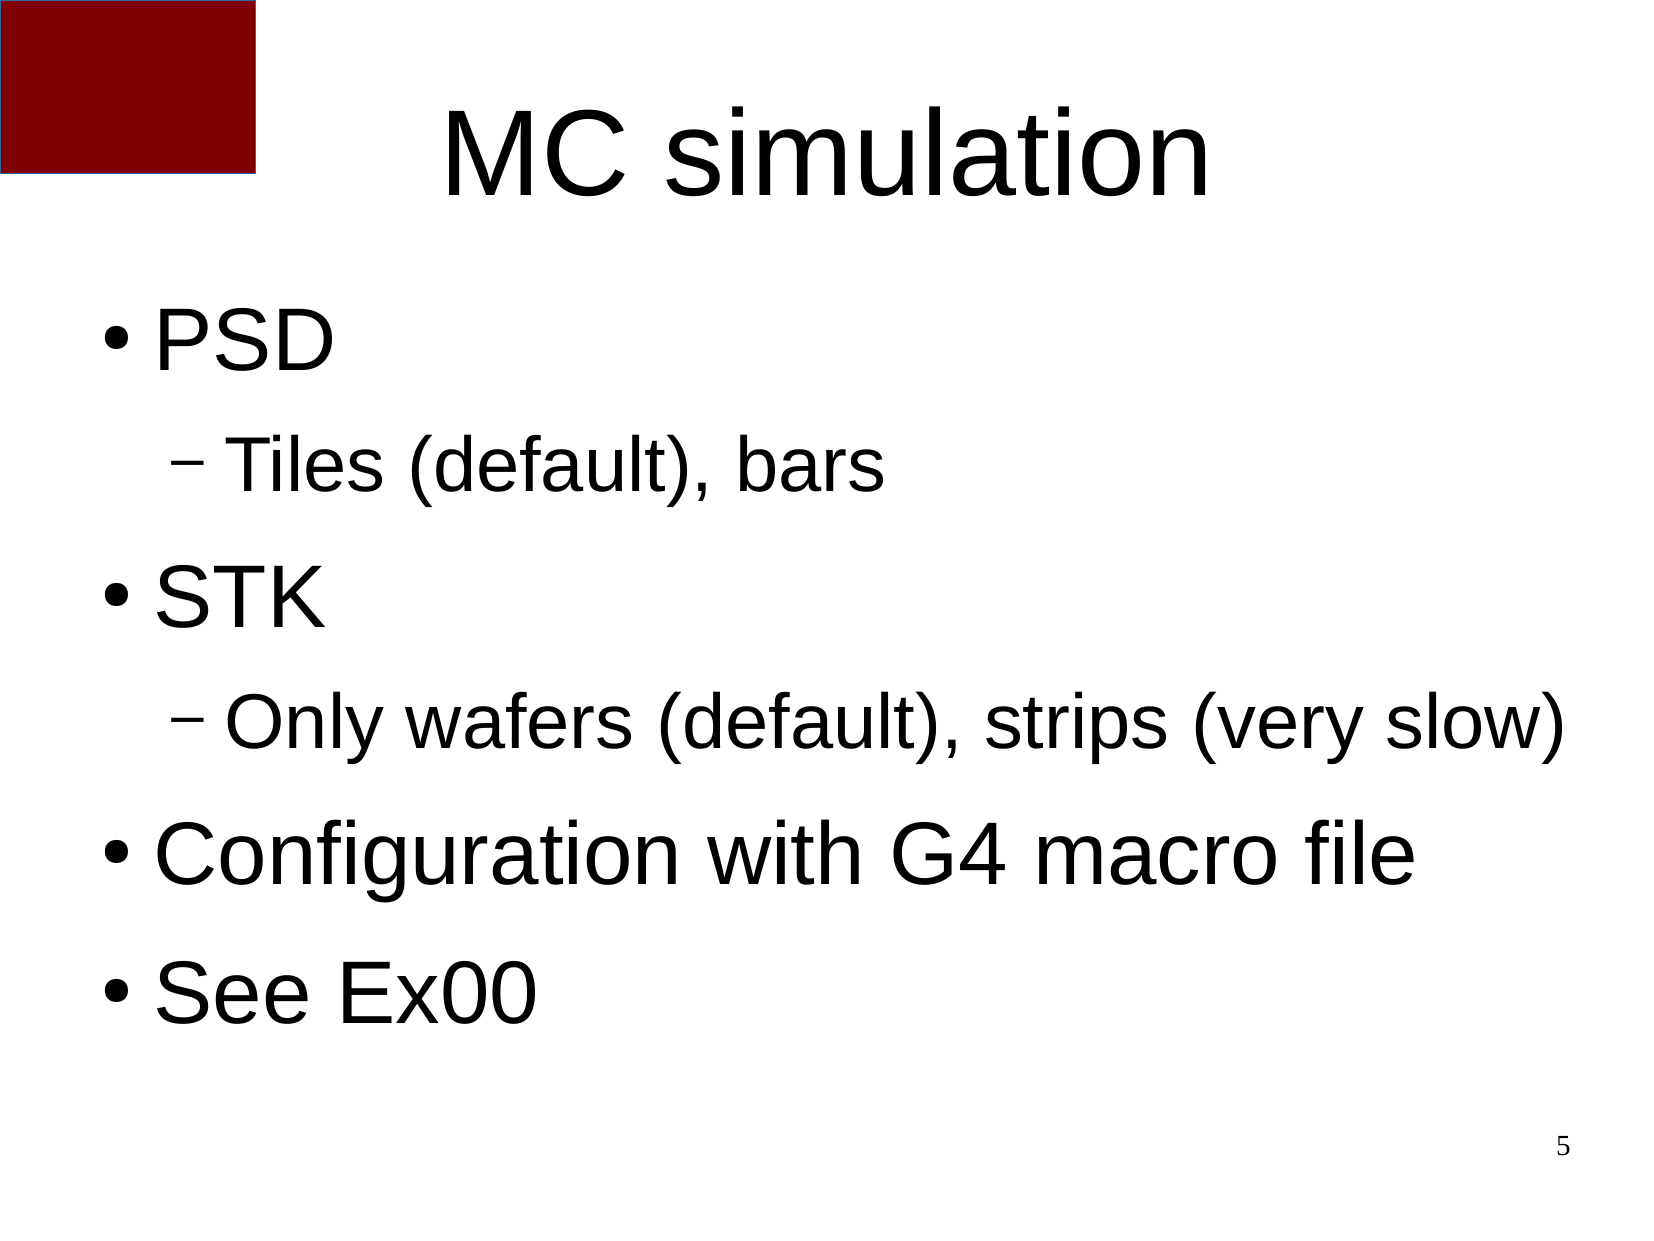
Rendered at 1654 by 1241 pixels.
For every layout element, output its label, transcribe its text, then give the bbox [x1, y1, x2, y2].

title MC simulation [82, 49, 1571, 257]
text_box [0, 0, 256, 174]
list PSD Tiles (default), bars STK Only wafers (default), strips (very slow) Configuration with G4 macro file See Ex00 [82, 290, 1571, 1111]
